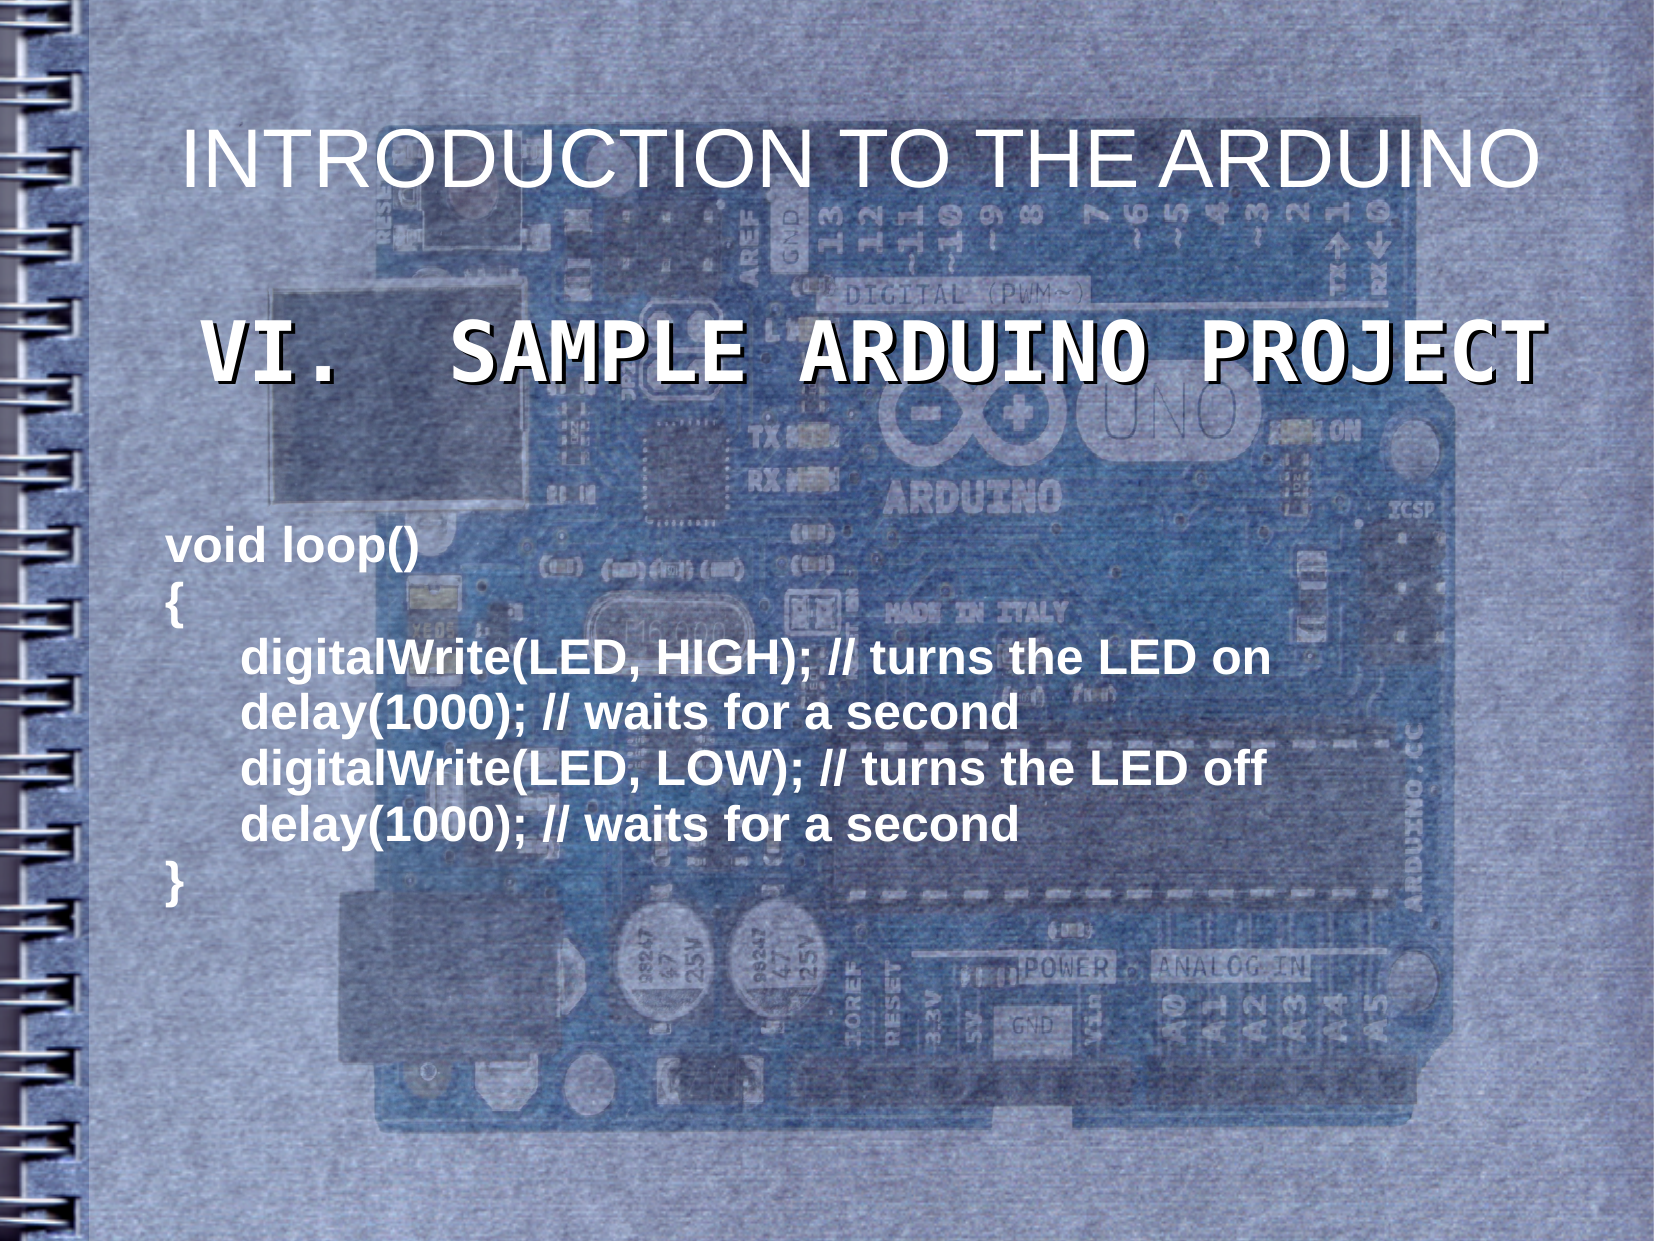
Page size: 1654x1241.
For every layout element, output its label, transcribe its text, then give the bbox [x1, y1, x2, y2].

text_box void loop() { digitalWrite(LED, HIGH); // turns the LED on delay(1000); // waits for a second digitalWrite(LED, LOW); // turns the LED off delay(1000); // waits for a second } [150, 510, 1561, 976]
text_box VI. SAMPLE ARDUINO PROJECT [153, 296, 1594, 409]
picture [0, 0, 1654, 1241]
text_box INTRODUCTION TO THE ARDUINO [165, 75, 1561, 286]
